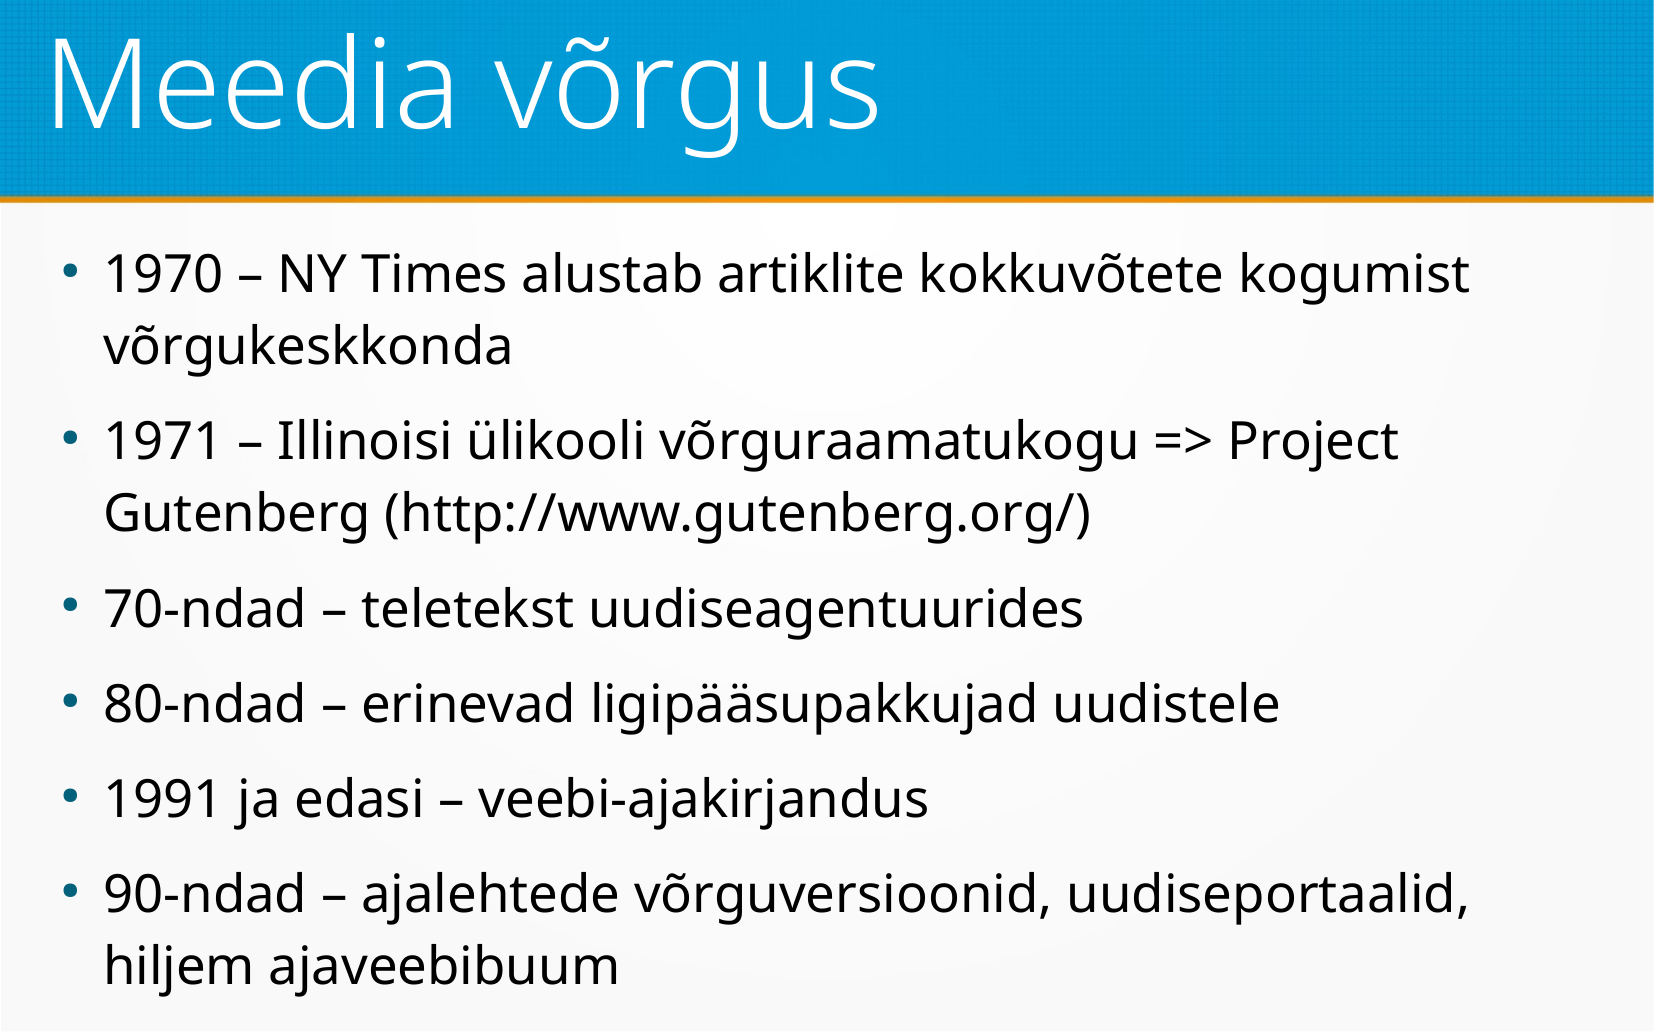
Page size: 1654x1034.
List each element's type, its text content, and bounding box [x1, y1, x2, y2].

title Meedia võrgus [43, 0, 1619, 166]
list 1970 – NY Times alustab artiklite kokkuvõtete kogumist võrgukeskkonda 1971 – Illinoisi ülikooli võrguraamatukogu => Project Gutenberg (http://www.gutenberg.org/) 70-ndad – teletekst uudiseagentuurides 80-ndad – erinevad ligipääsupakkujad uudistele 1991 ja edasi – veebi-ajakirjandus 90-ndad – ajalehtede võrguversioonid, uudiseportaalid, hiljem ajaveebibuum [47, 236, 1607, 1002]
picture [0, 195, 1654, 1034]
